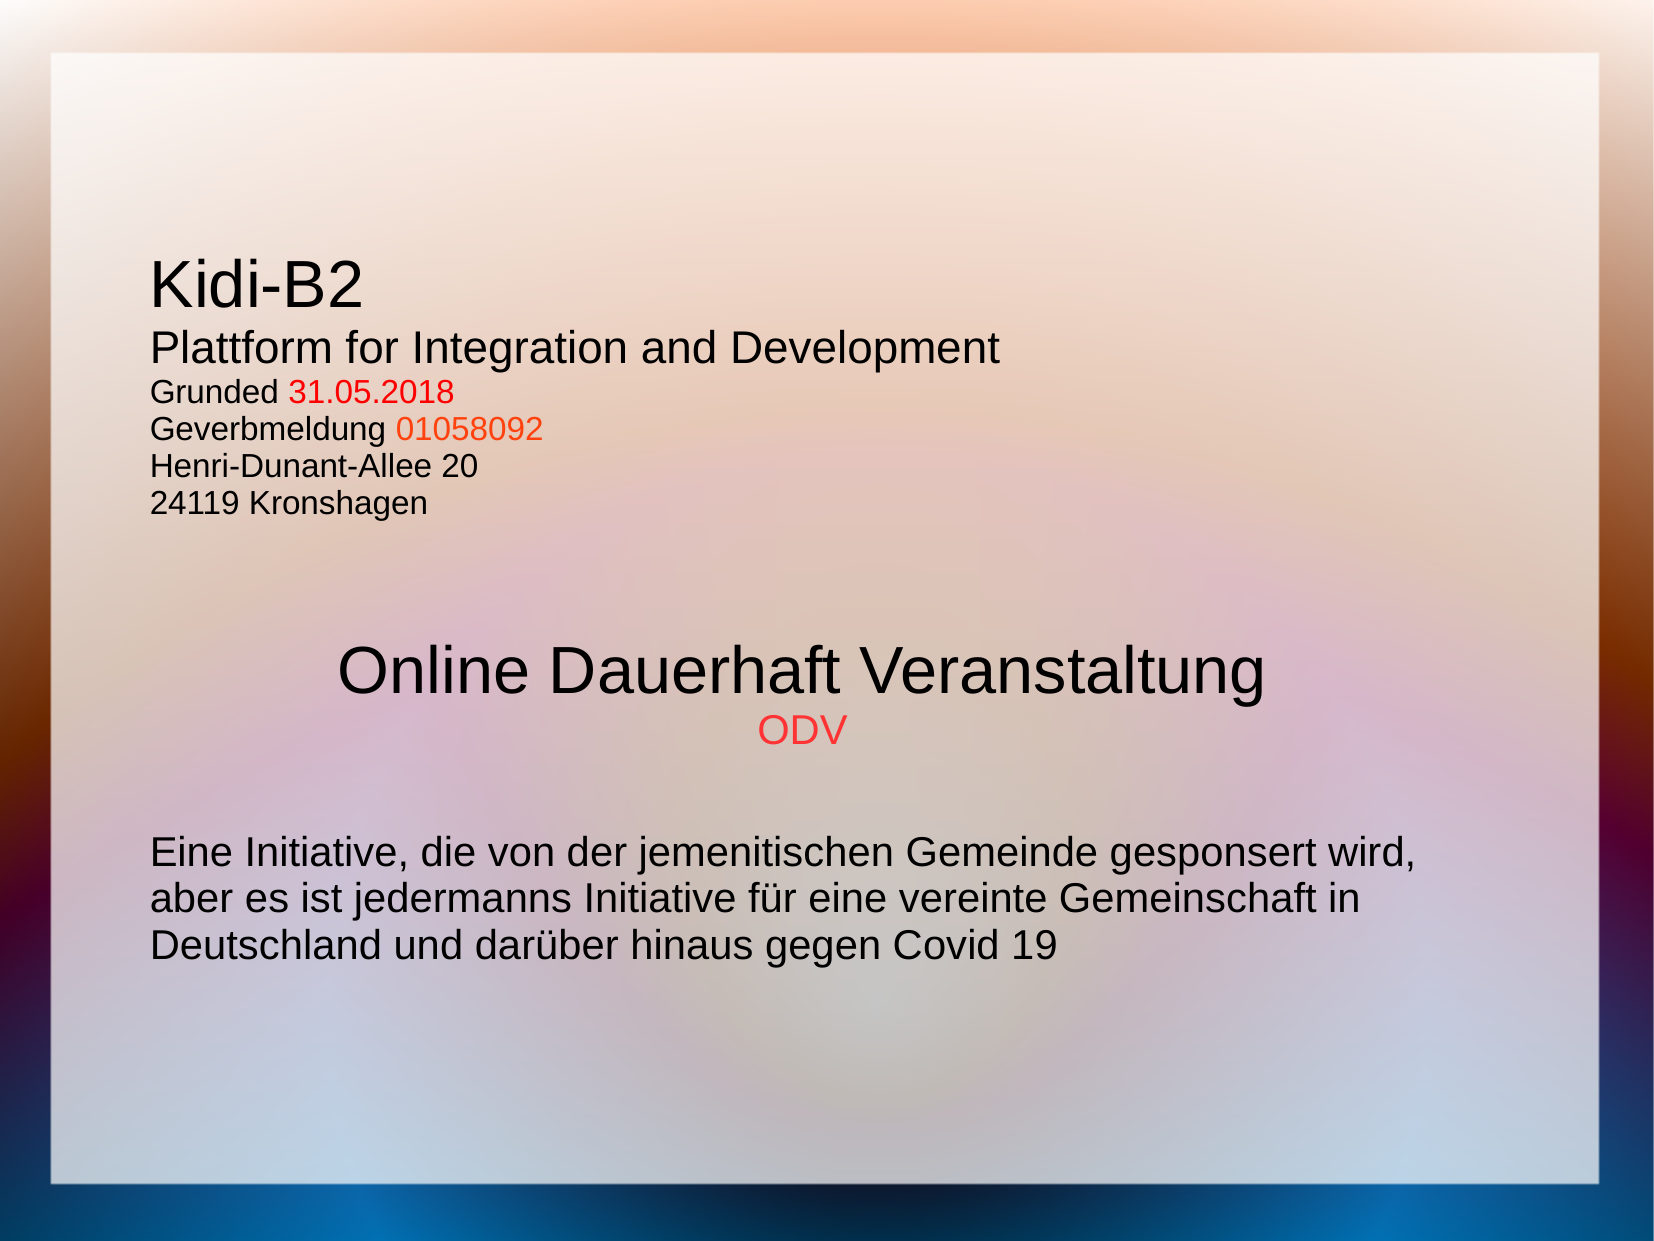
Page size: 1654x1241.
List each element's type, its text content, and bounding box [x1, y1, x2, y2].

text_box Kidi-B2 Plattform for Integration and Development Grunded 31.05.2018 Geverbmeldung 01058092 Henri-Dunant-Allee 20 24119 Kronshagen Online Dauerhaft Veranstaltung ODV Eine Initiative, die von der jemenitischen Gemeinde gesponsert wird, aber es ist jedermanns Initiative für eine vereinte Gemeinschaft in Deutschland und darüber hinaus gegen Covid 19 [135, 240, 1471, 979]
picture [0, 0, 1654, 1241]
